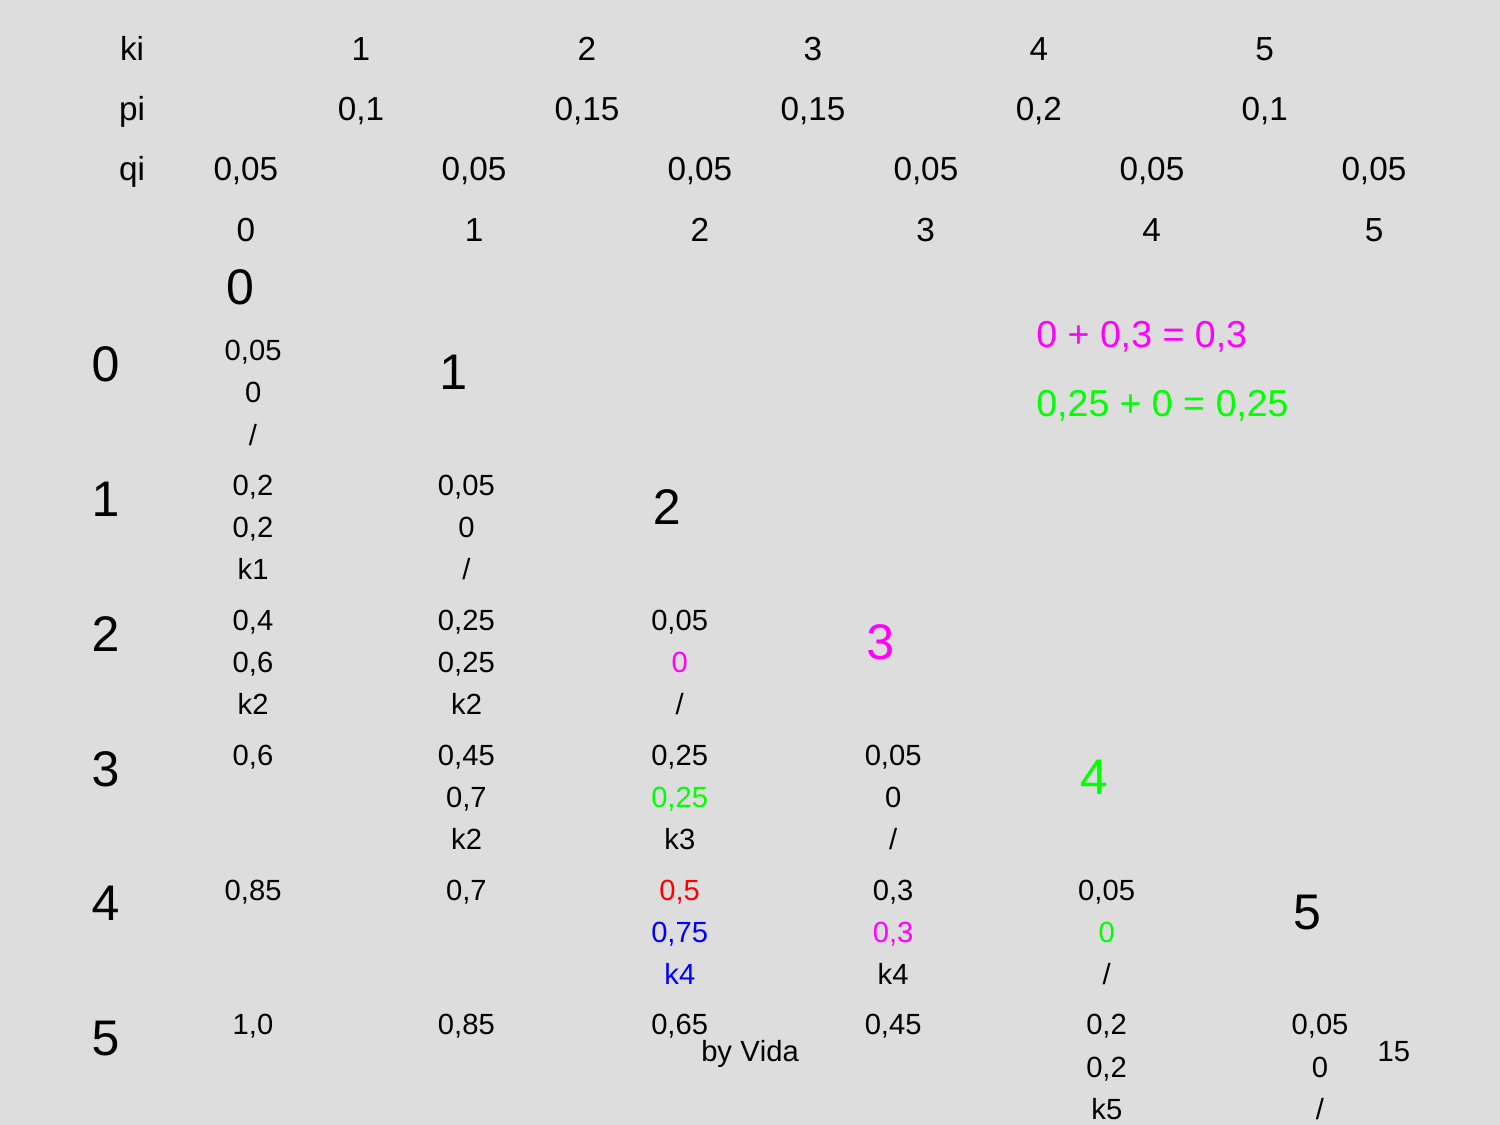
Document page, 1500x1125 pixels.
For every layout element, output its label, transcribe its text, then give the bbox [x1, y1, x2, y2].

table_cell 1,0 [146, 998, 360, 1125]
table_cell 0,2 0,2 k1 [146, 459, 360, 594]
table_header 4 [982, 19, 1096, 79]
table_cell 0,2 0,2 k5 [1000, 998, 1213, 1125]
table_cell 0,4 0,6 k2 [146, 594, 360, 728]
text_box 0 + 0,3 = 0,3 0,25 + 0 = 0,25 [1021, 302, 1377, 432]
table_cell 4 [1000, 728, 1427, 863]
table_cell 0,05 0 / [360, 459, 573, 594]
table_cell 5 [1213, 863, 1427, 998]
table_cell [188, 79, 304, 140]
table_cell [77, 200, 188, 261]
table_header ki [77, 19, 188, 79]
table_header 5 [1208, 19, 1321, 79]
table_cell 3 [77, 728, 146, 863]
table_cell [869, 79, 982, 140]
table_cell 0,2 [982, 79, 1096, 140]
table_cell 4 [1096, 200, 1208, 261]
table_cell [643, 79, 756, 140]
table_header [643, 19, 756, 79]
table_header [360, 261, 1427, 324]
table_cell 5 [77, 998, 146, 1125]
table_cell 0 [77, 324, 146, 459]
table_cell [1208, 140, 1321, 200]
table_cell 0,05 [1096, 140, 1208, 200]
table_cell 0,3 0,3 k4 [786, 863, 1000, 998]
table_cell 4 [77, 863, 146, 998]
table_cell 3 [786, 594, 1427, 728]
table_cell 0,05 [188, 140, 304, 200]
table_cell 0,1 [304, 79, 417, 140]
table_cell 1 [360, 324, 1427, 459]
table_header [417, 19, 530, 79]
table_cell 2 [573, 459, 1427, 594]
table_header [77, 261, 146, 324]
table_cell [530, 140, 643, 200]
table_cell pi [77, 79, 188, 140]
table_header 3 [756, 19, 869, 79]
table_cell 0,05 0 / [1000, 863, 1213, 998]
table_cell [530, 200, 643, 261]
table_cell [756, 200, 869, 261]
table_cell 0,05 [643, 140, 756, 200]
table_cell [982, 140, 1096, 200]
table_cell 0,15 [756, 79, 869, 140]
table_cell 0,85 [146, 863, 360, 998]
table_cell [1096, 79, 1208, 140]
table_cell 2 [77, 594, 146, 728]
table_cell 0,45 [786, 998, 1000, 1125]
table_cell 0,25 0,25 k3 [573, 728, 786, 863]
table_cell 0,25 0,25 k2 [360, 594, 573, 728]
table_cell 0,05 [417, 140, 530, 200]
table_header [1096, 19, 1208, 79]
table_header [869, 19, 982, 79]
table_cell 0,45 0,7 k2 [360, 728, 573, 863]
table_header [1321, 19, 1427, 79]
table_cell 1 [77, 459, 146, 594]
table_cell 5 [1321, 200, 1427, 261]
table_cell 0,7 [360, 863, 573, 998]
table_cell [982, 200, 1096, 261]
table_cell 0,05 [1321, 140, 1427, 200]
table_cell 0,05 [869, 140, 982, 200]
table_cell [756, 140, 869, 200]
table_cell 2 [643, 200, 756, 261]
table_cell 0,05 0 / [573, 594, 786, 728]
table_cell 0,6 [146, 728, 360, 863]
table_cell [1321, 79, 1427, 140]
table_cell [304, 140, 417, 200]
table_cell 0,05 0 / [786, 728, 1000, 863]
table_header [188, 19, 304, 79]
table_cell 1 [417, 200, 530, 261]
table_cell [304, 200, 417, 261]
table_cell 0,5 0,75 k4 [573, 863, 786, 998]
table_cell [417, 79, 530, 140]
table_cell 0,05 0 / [1213, 998, 1427, 1125]
table_cell 0,65 [573, 998, 786, 1125]
table_cell 0 [188, 200, 304, 261]
table_cell 0,85 [360, 998, 573, 1125]
table_header 0 [146, 261, 360, 324]
table_cell 0,1 [1208, 79, 1321, 140]
table_cell [1208, 200, 1321, 261]
table_cell qi [77, 140, 188, 200]
table_cell 0,05 0 / [146, 324, 360, 459]
table_cell 3 [869, 200, 982, 261]
table_cell 0,15 [530, 79, 643, 140]
table_header 2 [530, 19, 643, 79]
table_header 1 [304, 19, 417, 79]
